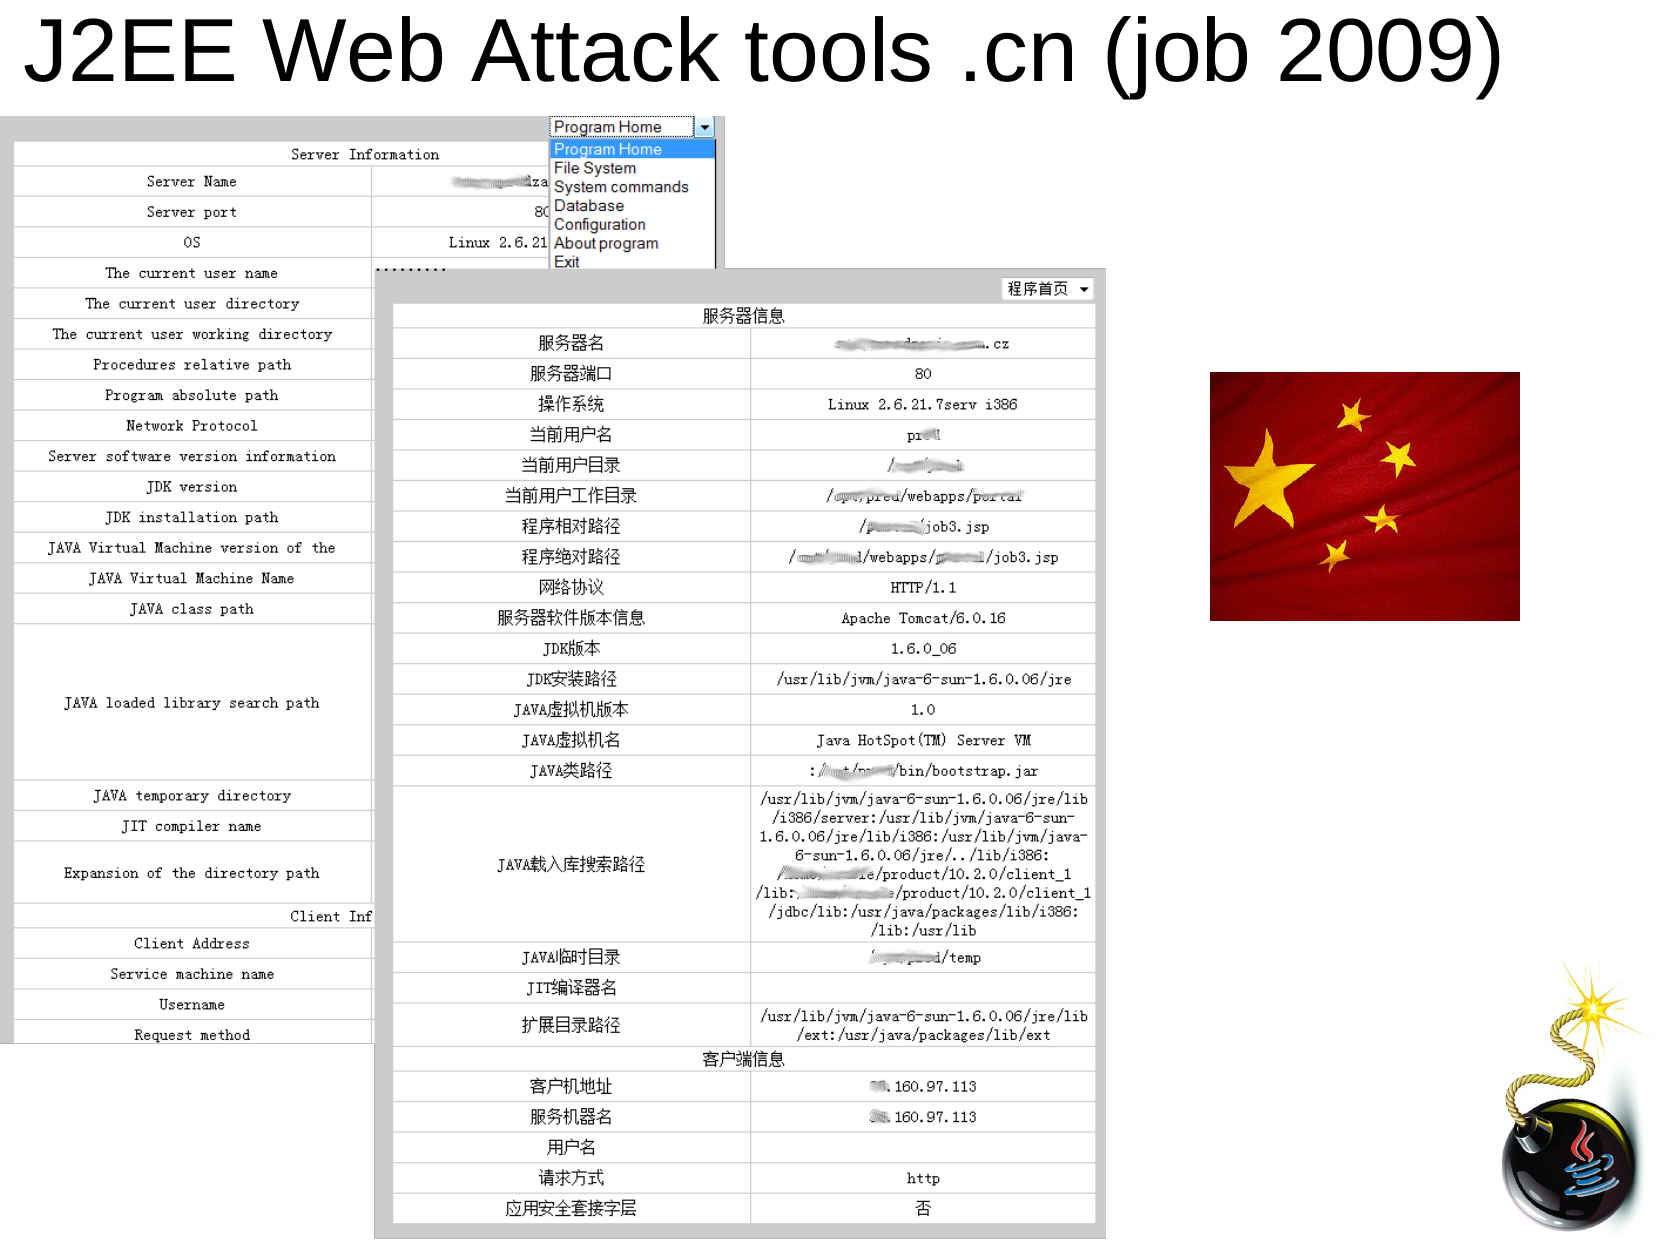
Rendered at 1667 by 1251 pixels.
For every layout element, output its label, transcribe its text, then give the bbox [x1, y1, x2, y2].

picture [0, 116, 1106, 1242]
picture [1492, 960, 1654, 1241]
picture [1210, 372, 1520, 621]
title J2EE Web Attack tools .cn (job 2009) [23, 0, 1609, 150]
